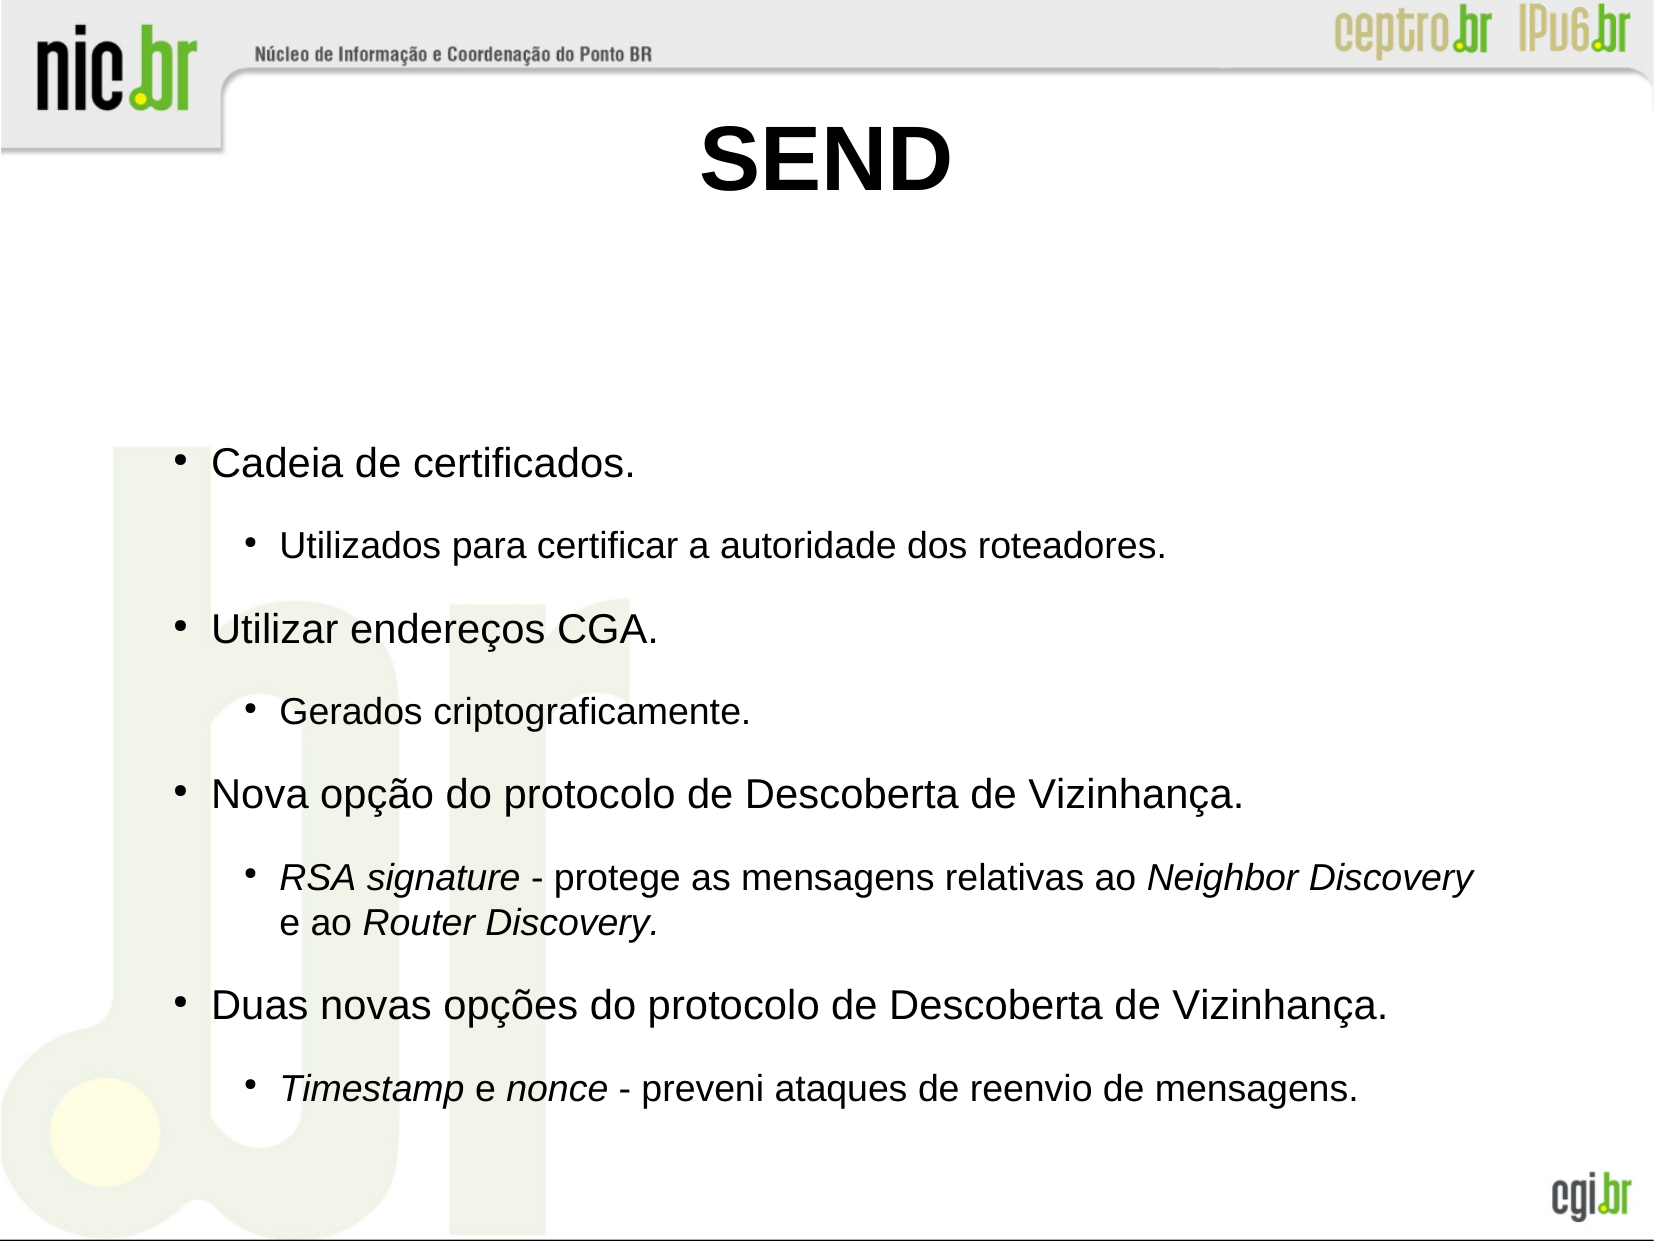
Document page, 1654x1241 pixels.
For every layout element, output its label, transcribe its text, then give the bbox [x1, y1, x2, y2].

picture [0, 0, 1654, 1241]
text_box Cadeia de certificados. Utilizados para certificar a autoridade dos roteadores. Utilizar endereços CGA. Gerados criptograficamente. Nova opção do protocolo de Descoberta de Vizinhança. RSA signature - protege as mensagens relativas ao Neighbor Discovery e ao Router Discovery. Duas novas opções do protocolo de Descoberta de Vizinhança. Timestamp e nonce - preveni ataques de reenvio de mensagens. [158, 428, 1496, 978]
text_box SEND [73, 91, 1580, 209]
